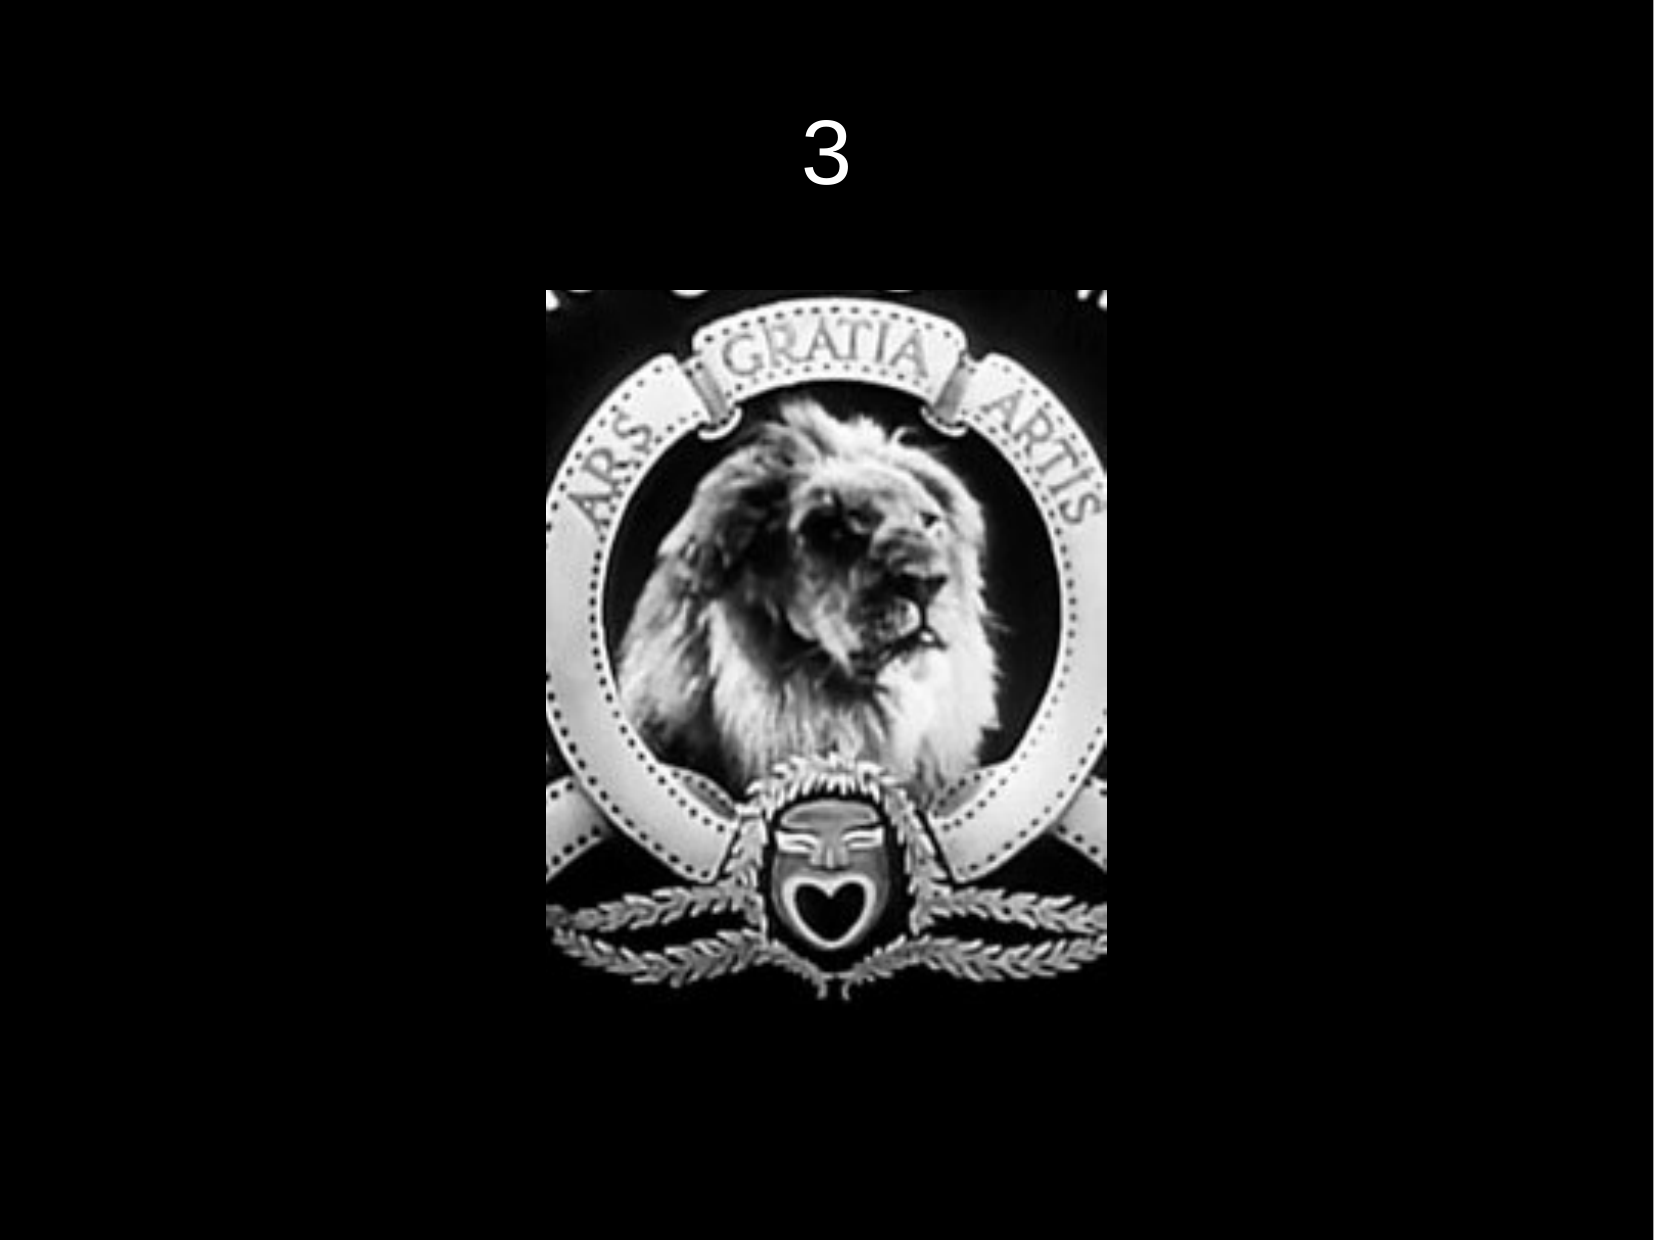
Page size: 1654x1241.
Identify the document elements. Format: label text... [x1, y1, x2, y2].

title 3 [82, 49, 1571, 257]
picture [546, 290, 1107, 1010]
